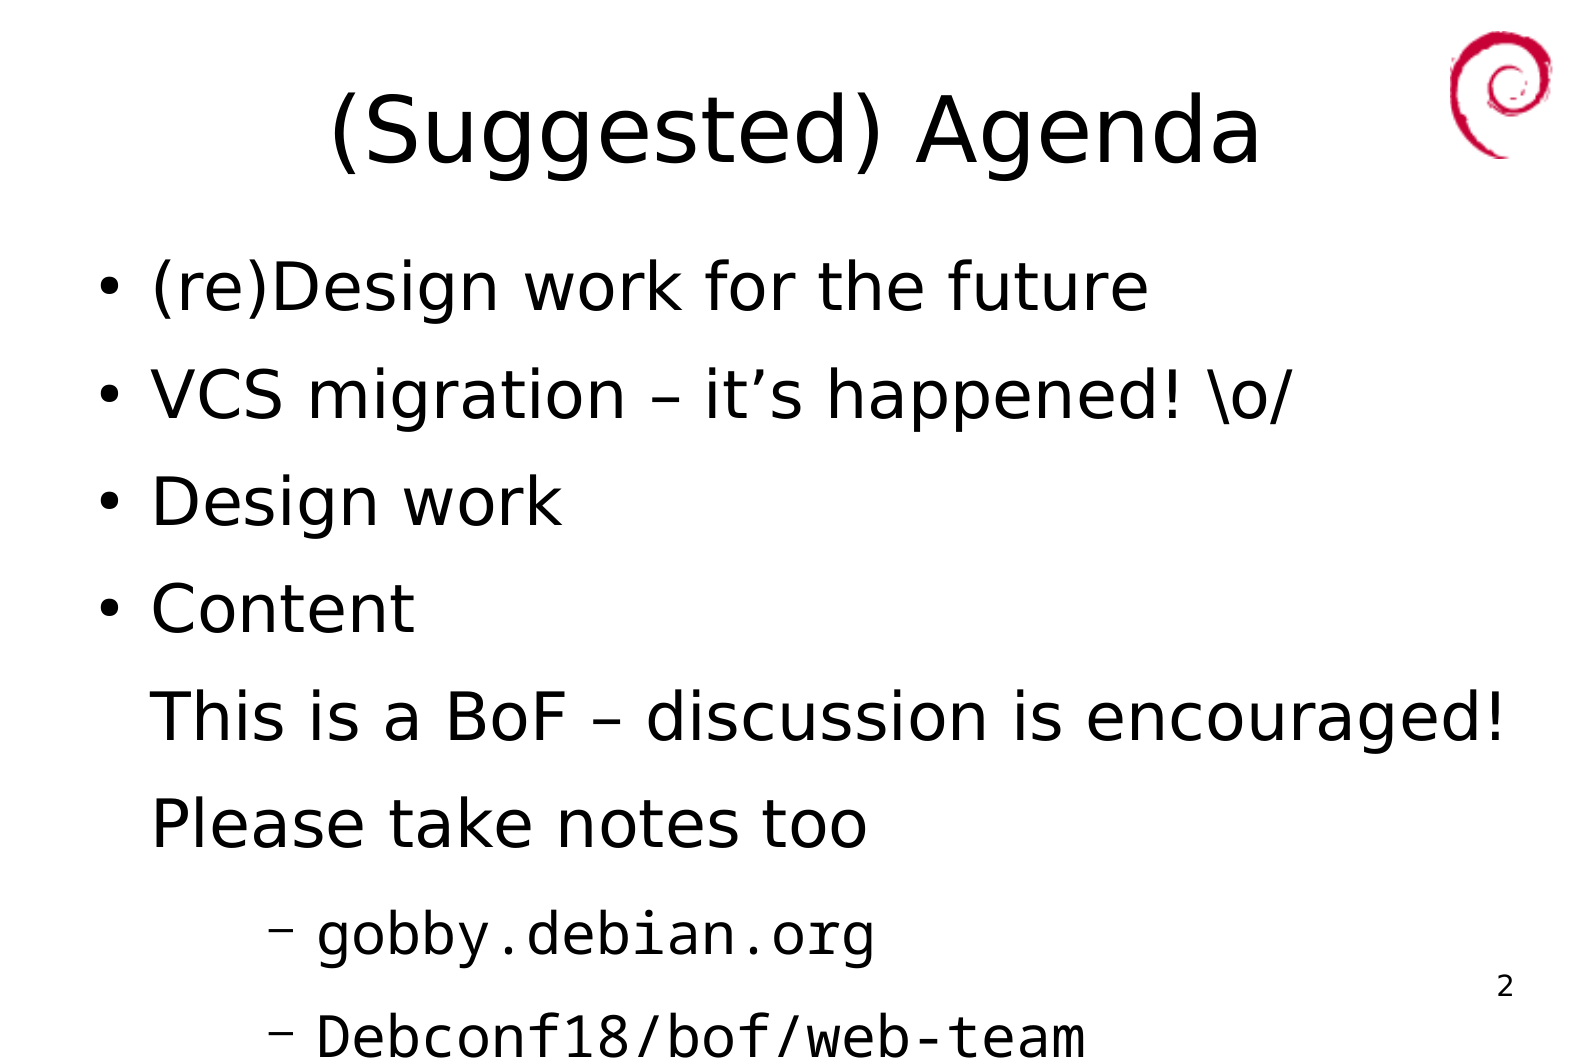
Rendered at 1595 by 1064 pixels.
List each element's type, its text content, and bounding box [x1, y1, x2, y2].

title (Suggested) Agenda [79, 42, 1515, 220]
list (re)Design work for the future VCS migration – it’s happened! \o/ Design work Content This is a BoF – discussion is encouraged! Please take notes too gobby.debian.org Debconf18/bof/web-team [79, 248, 1515, 1052]
picture [1450, 31, 1555, 159]
